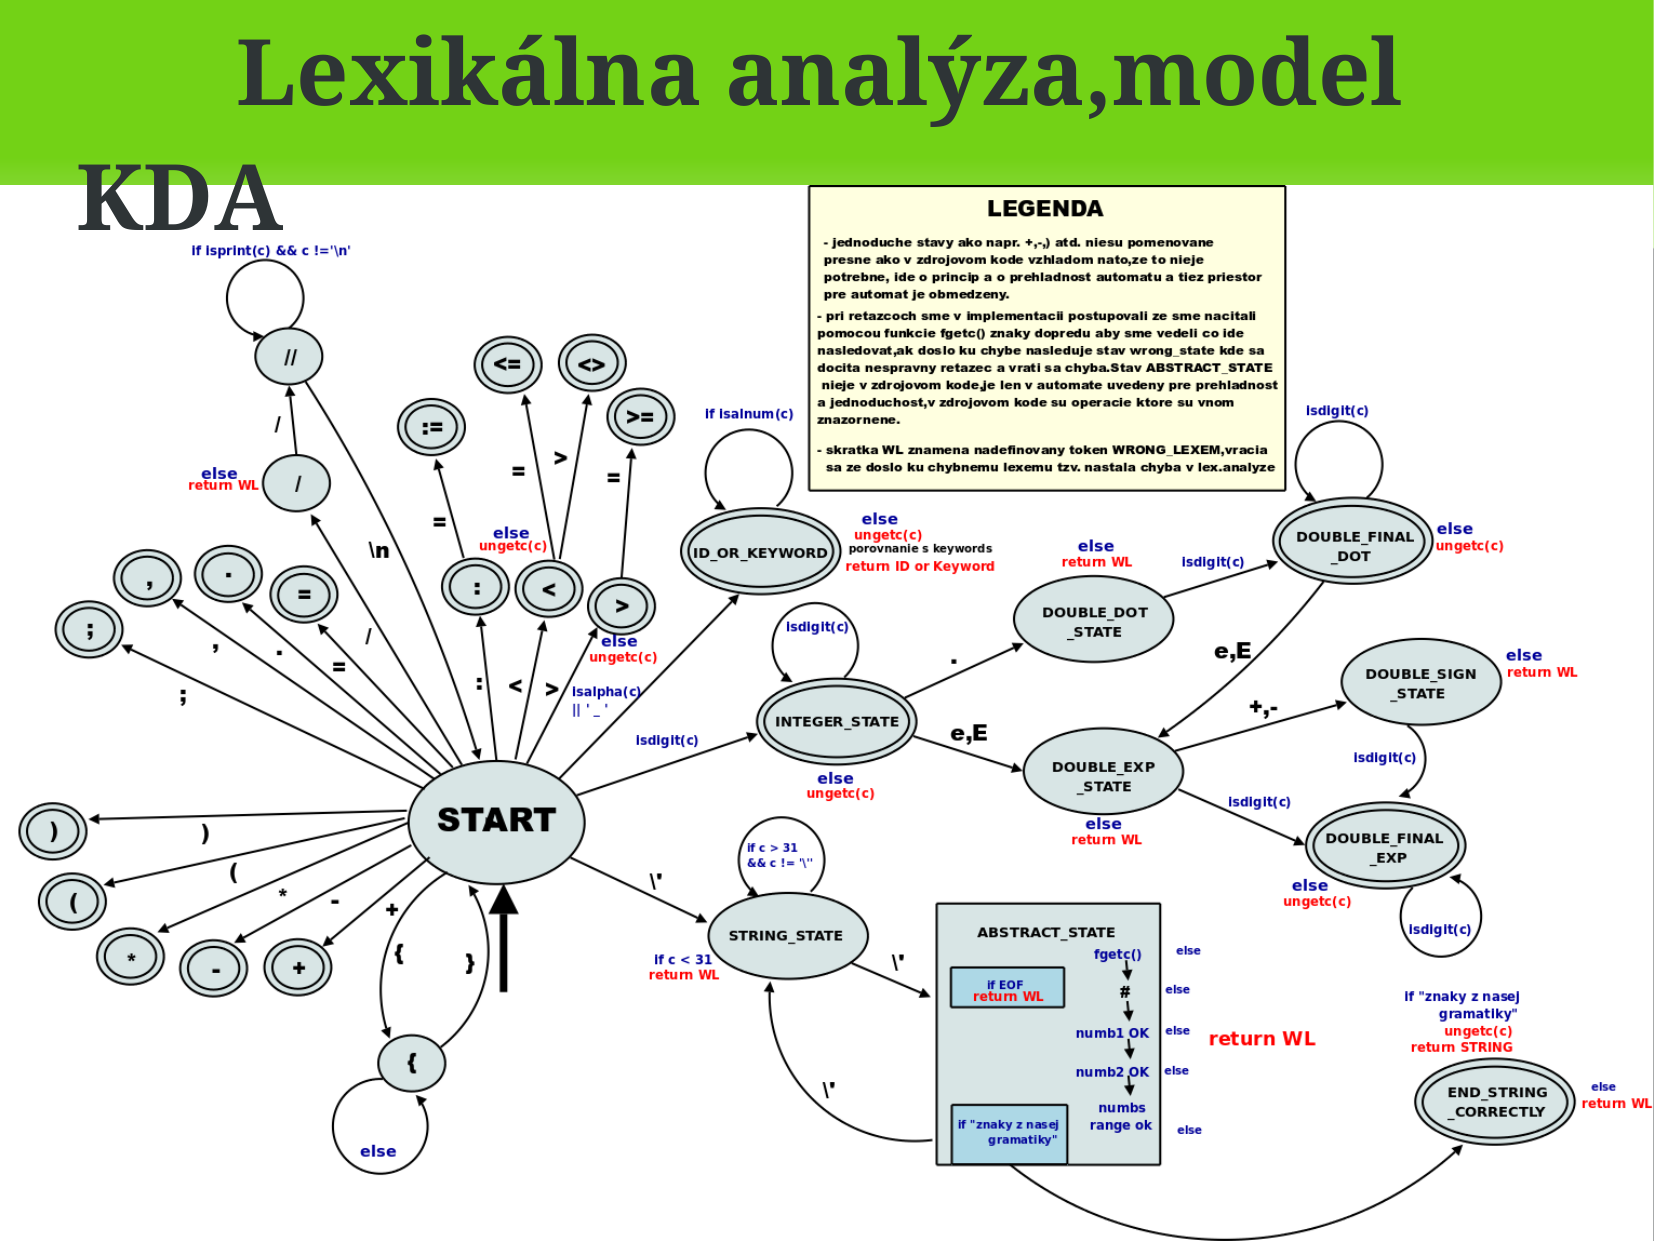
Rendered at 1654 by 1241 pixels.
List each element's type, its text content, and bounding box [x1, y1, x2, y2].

picture [0, 0, 1654, 1241]
title Lexikálna analýza,model KDA [76, 29, 1565, 237]
